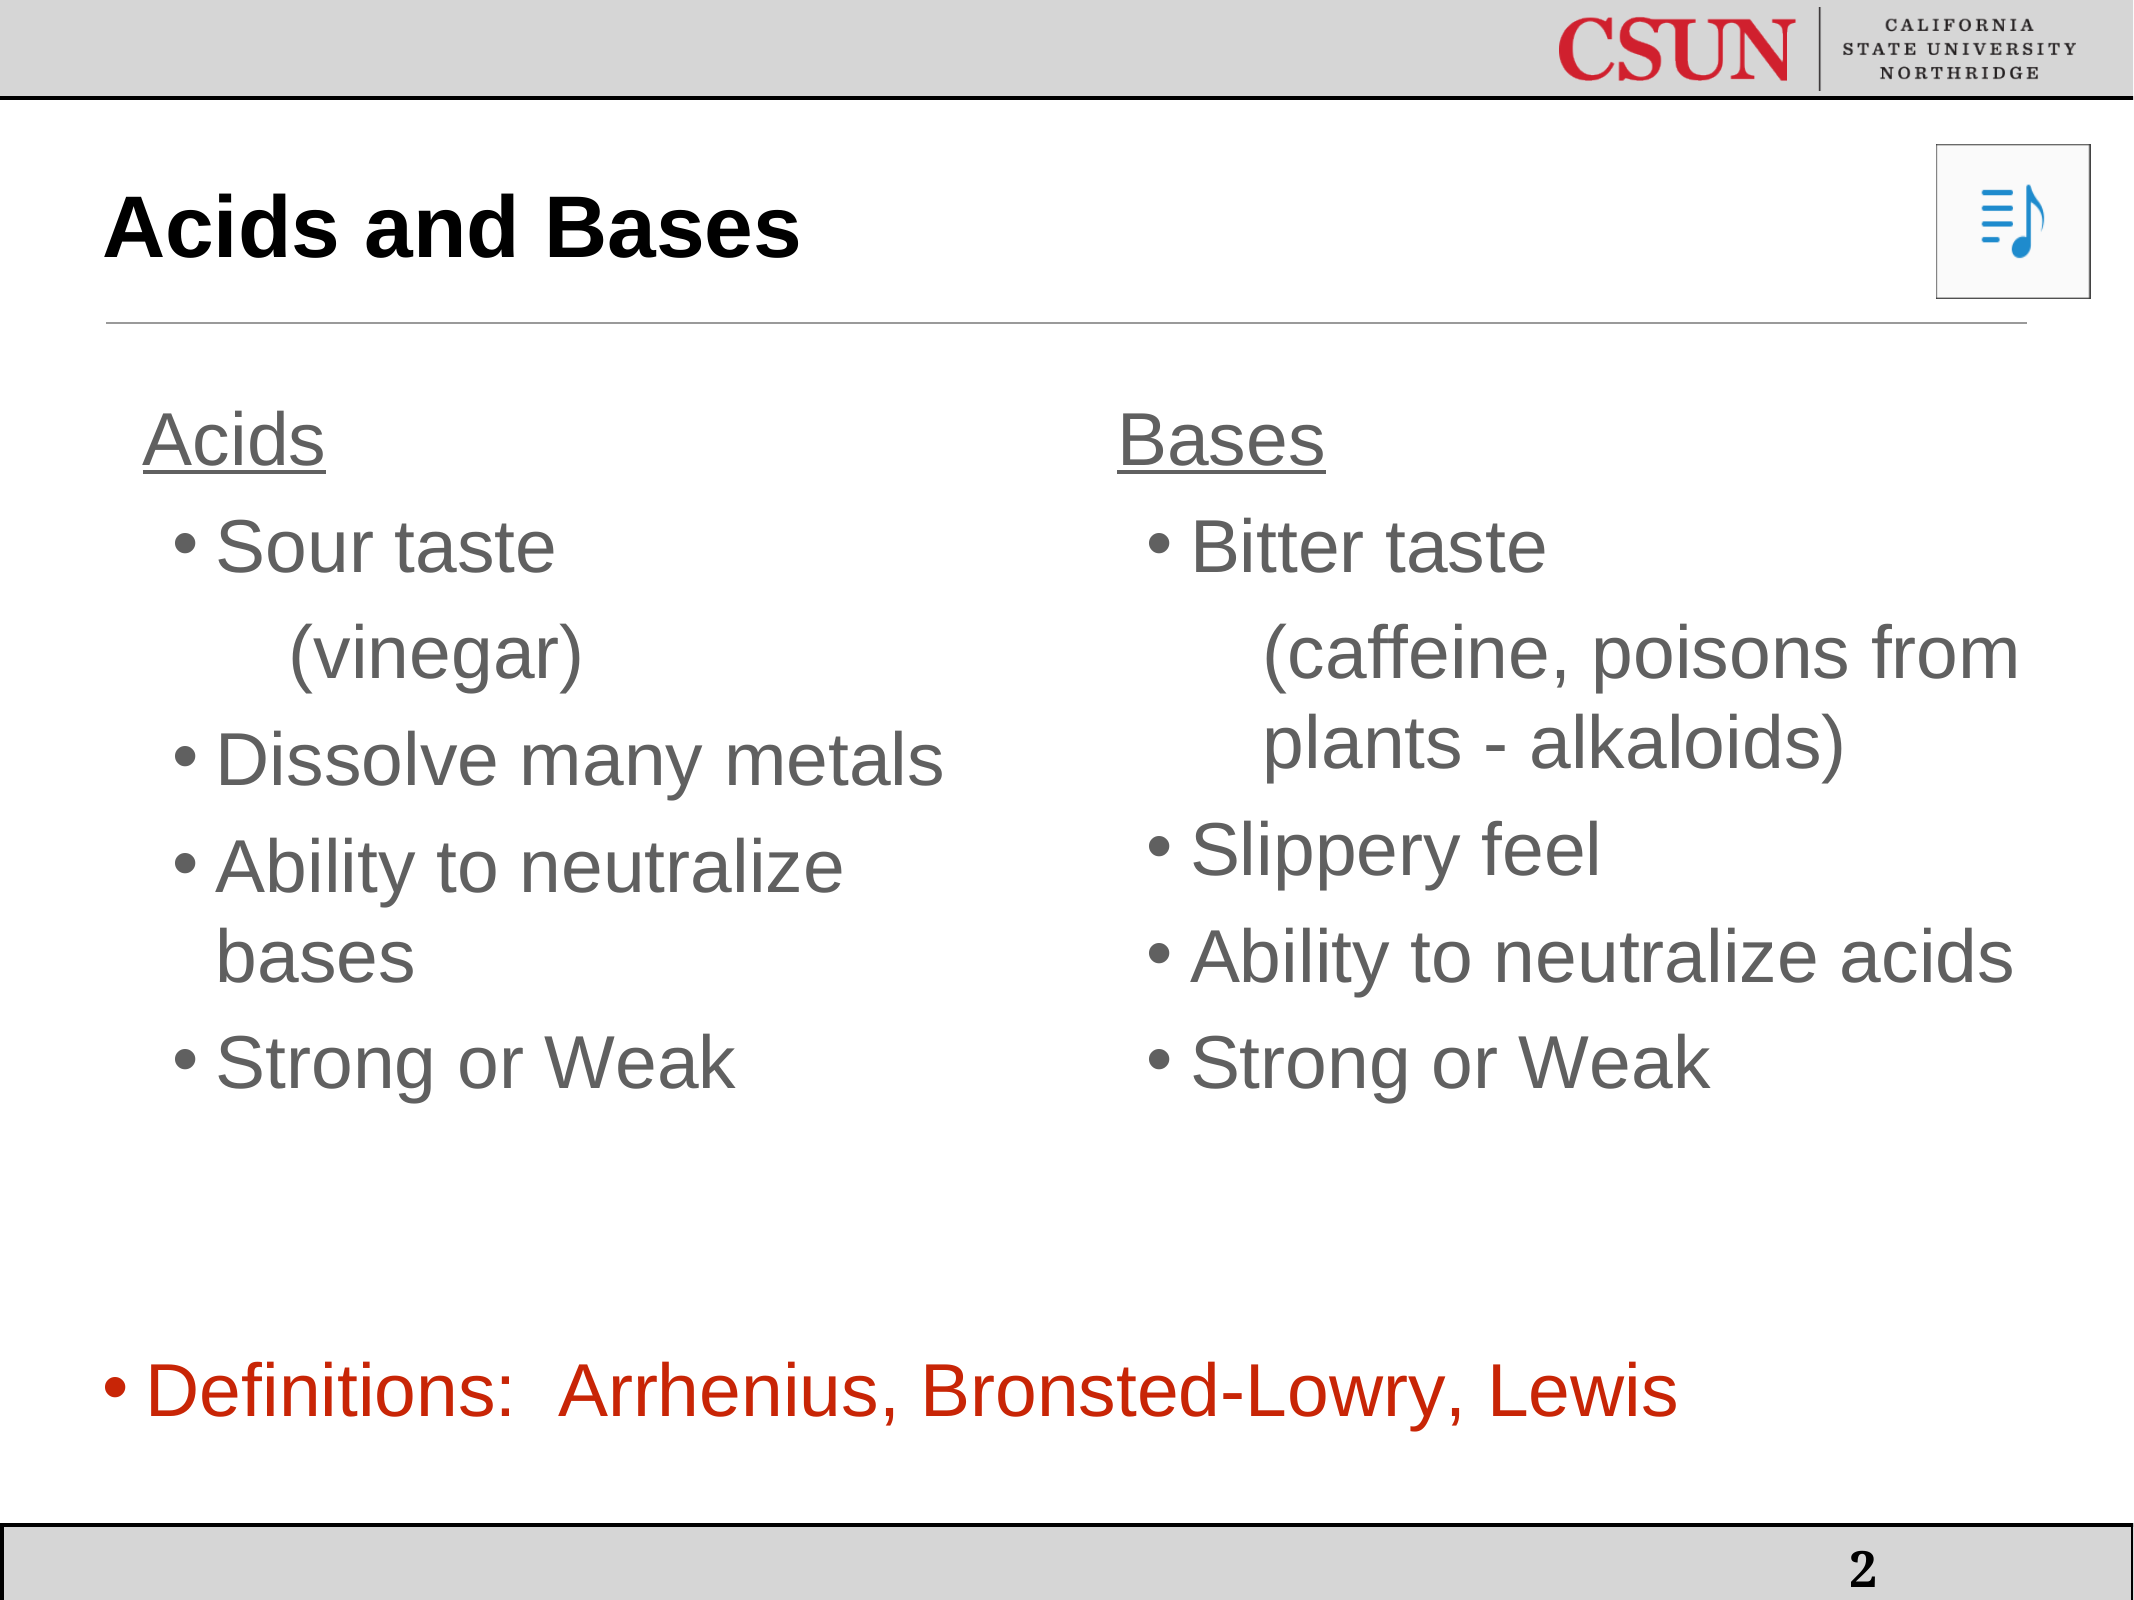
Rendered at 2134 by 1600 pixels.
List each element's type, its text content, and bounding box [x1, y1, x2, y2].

text_box Definitions: Arrhenius, Bronsted-Lowry, Lewis [93, 1332, 2040, 1480]
text_box Bases Bitter taste (caffeine, poisons from plants - alkaloids) Slippery feel Ability to neutralize acids Strong or Weak [1065, 382, 2078, 1314]
text_box [1935, 143, 2092, 301]
list Acids Sour taste (vinegar) Dissolve many metals Ability to neutralize bases Strong or Weak [90, 382, 979, 1197]
title Acids and Bases [93, 104, 2040, 284]
picture [1559, 7, 2076, 91]
